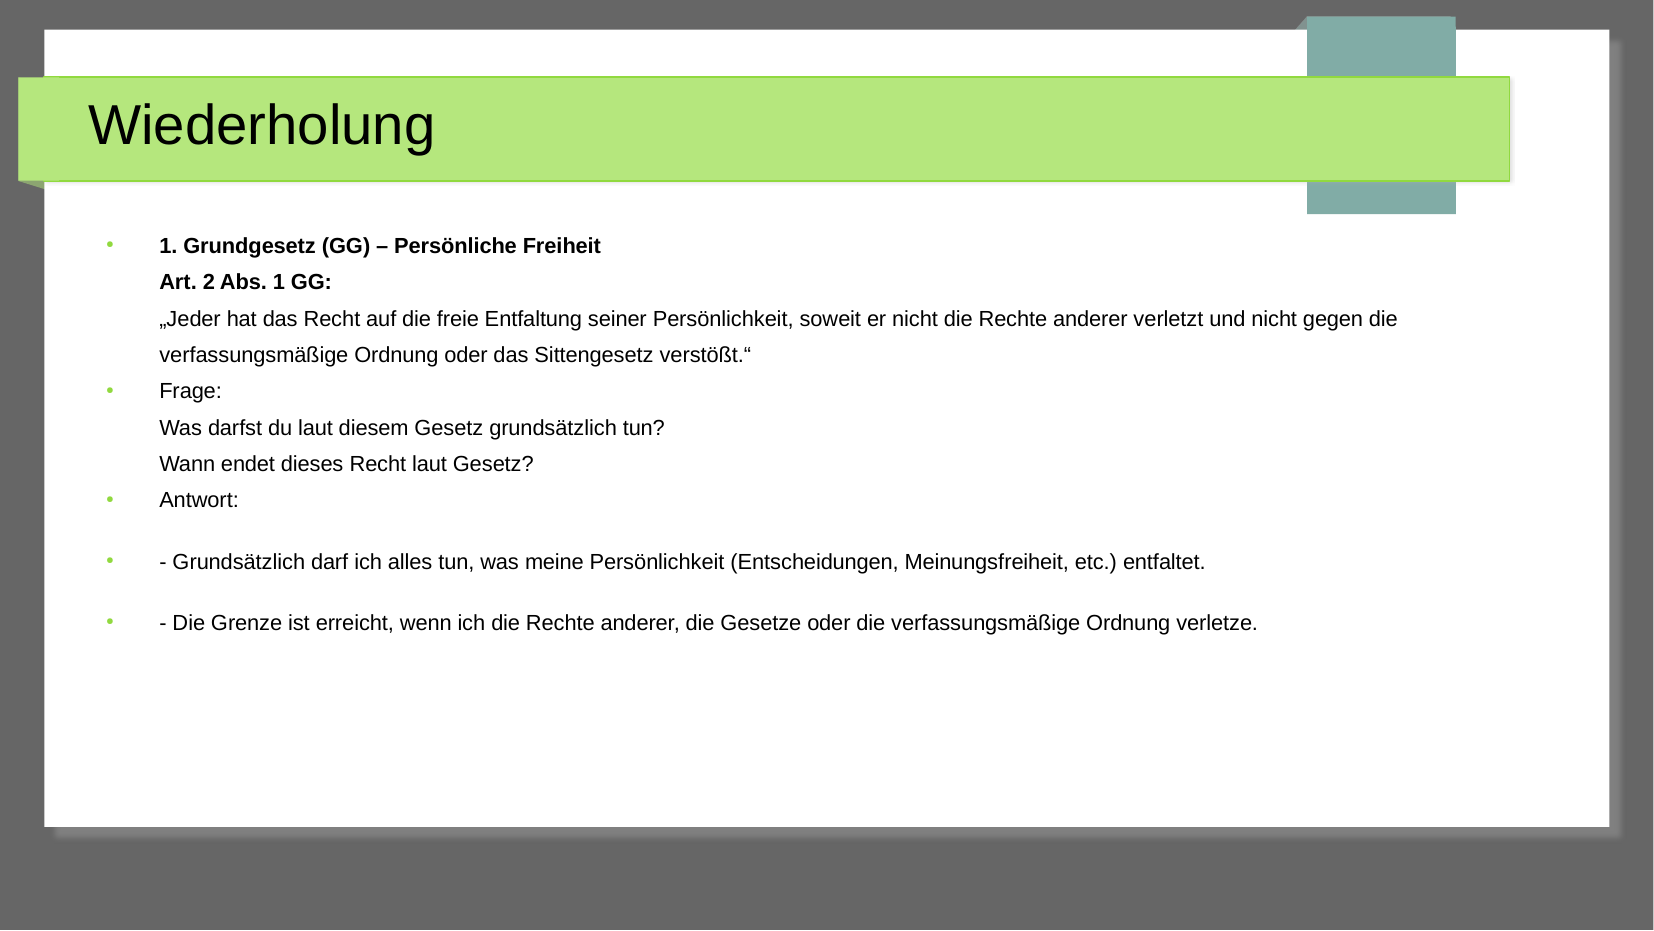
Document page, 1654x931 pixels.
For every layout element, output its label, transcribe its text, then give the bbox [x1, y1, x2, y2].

list 1. Grundgesetz (GG) – Persönliche Freiheit Art. 2 Abs. 1 GG: „Jeder hat das Recht auf die freie Entfaltung seiner Persönlichkeit, soweit er nicht die Rechte anderer verletzt und nicht gegen die verfassungsmäßige Ordnung oder das Sittengesetz verstößt.“ Frage: Was darfst du laut diesem Gesetz grundsätzlich tun? Wann endet dieses Recht laut Gesetz? Antwort: - Grundsätzlich darf ich alles tun, was meine Persönlichkeit (Entscheidungen, Meinungsfreiheit, etc.) entfaltet. - Die Grenze ist erreicht, wenn ich die Rechte anderer, die Gesetze oder die verfassungsmäßige Ordnung verletze. [88, 221, 1565, 813]
title Wiederholung [88, 73, 1506, 178]
